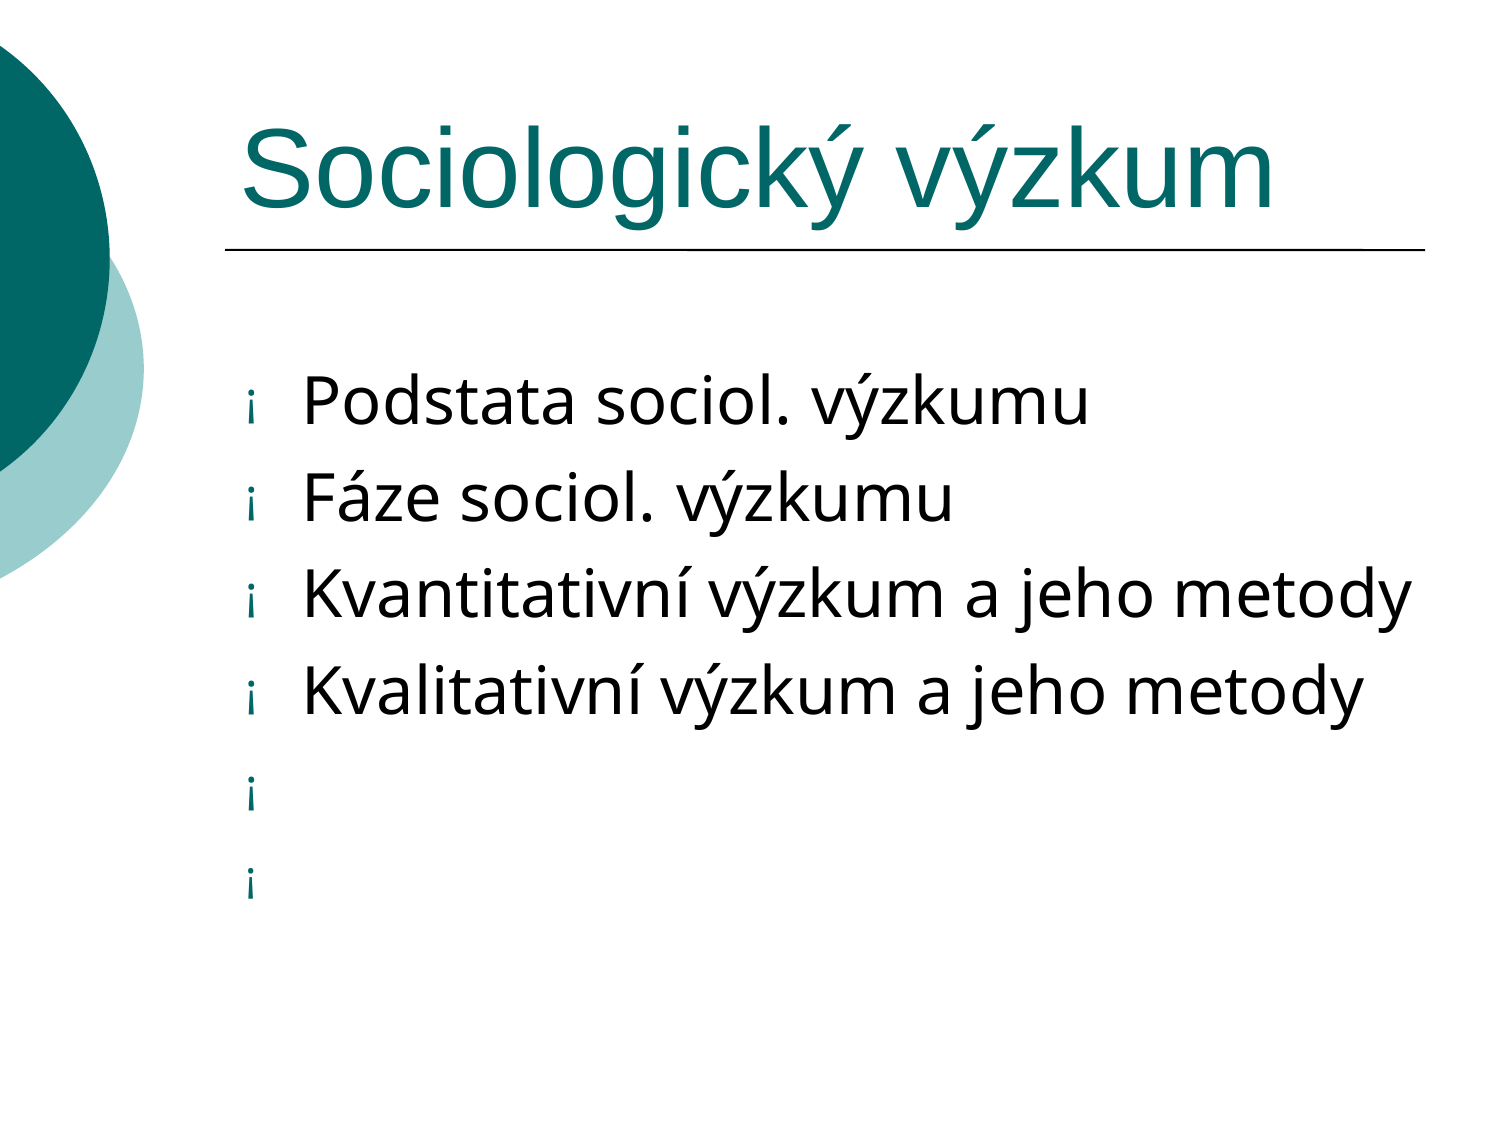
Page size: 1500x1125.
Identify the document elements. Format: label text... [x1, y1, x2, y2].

list Podstata sociol. výzkumu Fáze sociol. výzkumu Kvantitativní výzkum a jeho metody Kvalitativní výzkum a jeho metody [230, 350, 1430, 1026]
title Sociologický výzkum [224, 49, 1425, 237]
